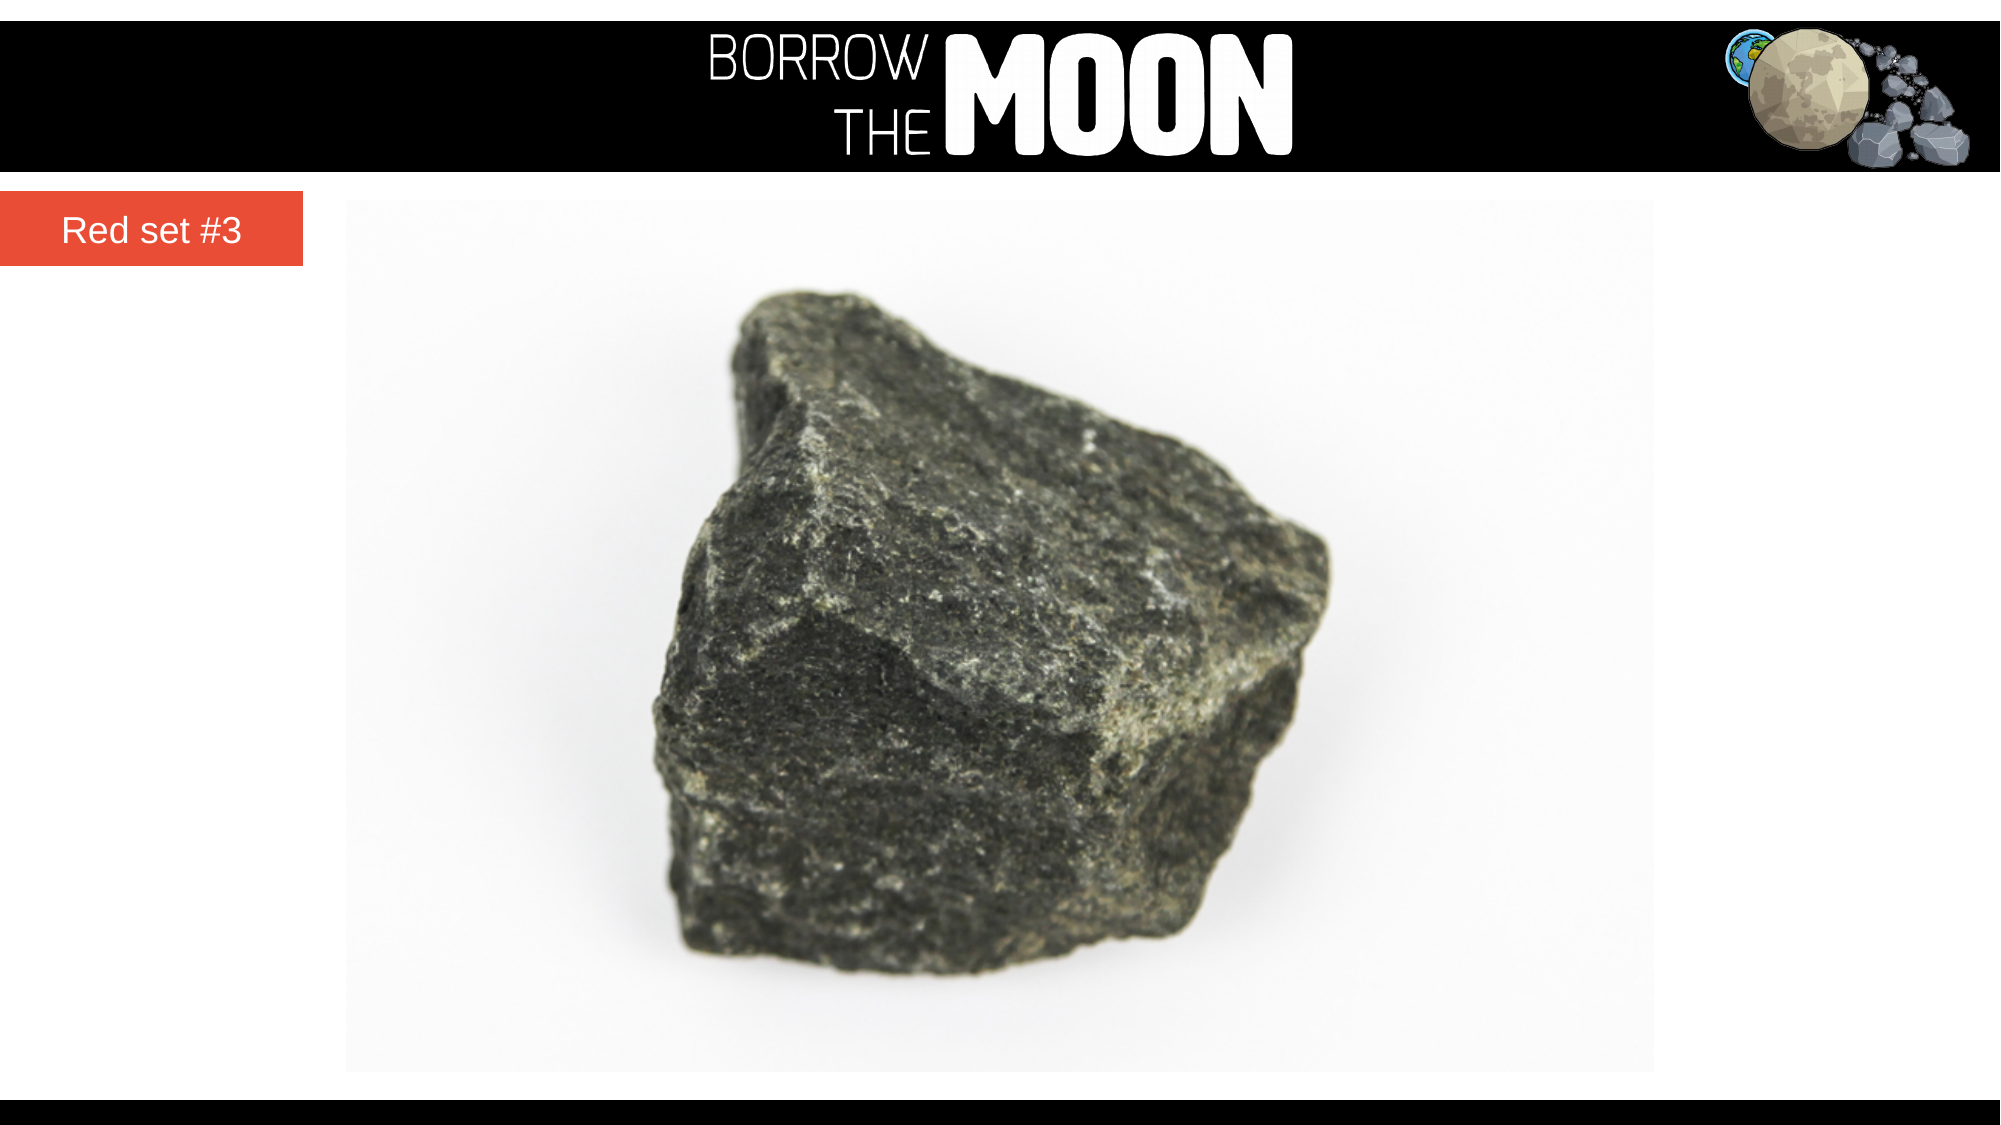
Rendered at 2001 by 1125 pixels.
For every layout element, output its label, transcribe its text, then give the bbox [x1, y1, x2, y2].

text_box Red set #3 [0, 191, 303, 266]
picture [346, 200, 1654, 1072]
